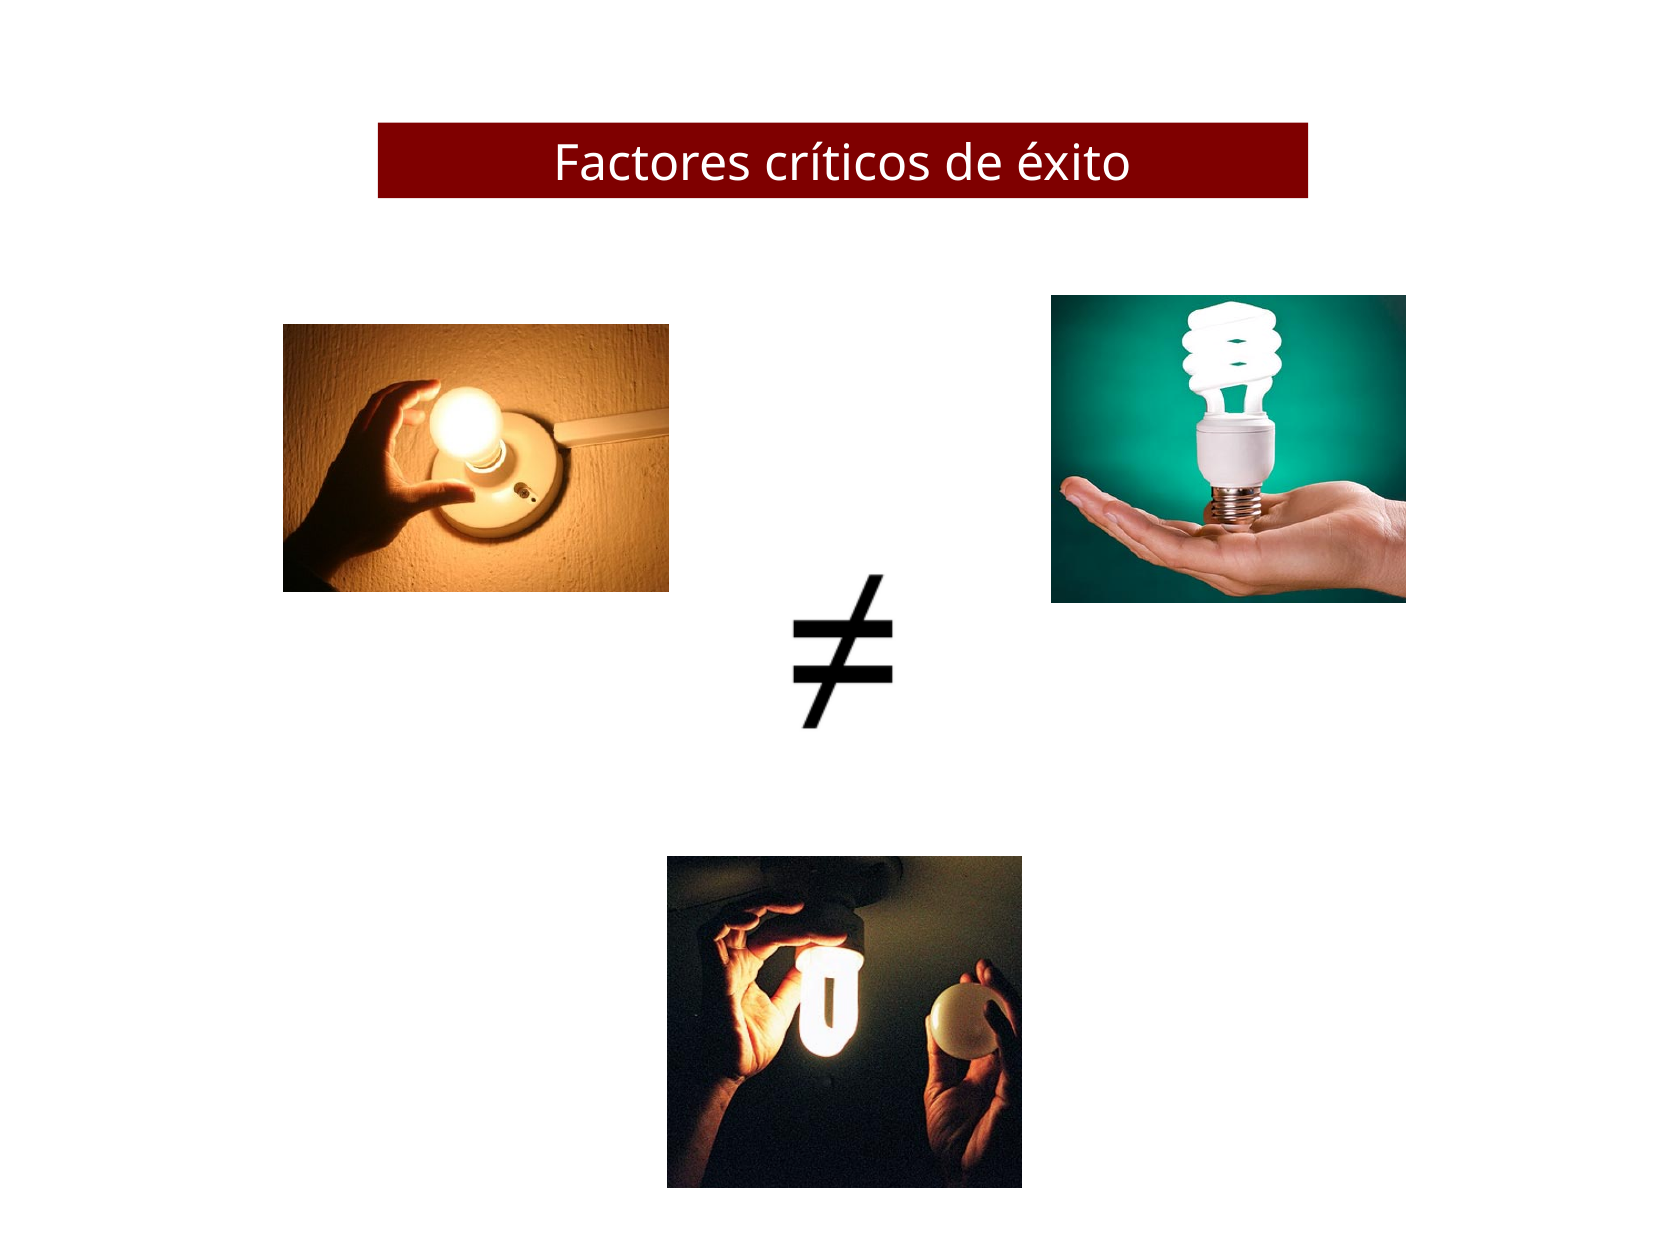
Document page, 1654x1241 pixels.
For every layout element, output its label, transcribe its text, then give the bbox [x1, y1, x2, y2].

picture [283, 324, 669, 592]
picture [667, 856, 1022, 1188]
picture [722, 501, 963, 815]
text_box Factores críticos de éxito [377, 122, 1309, 199]
picture [1051, 295, 1406, 603]
